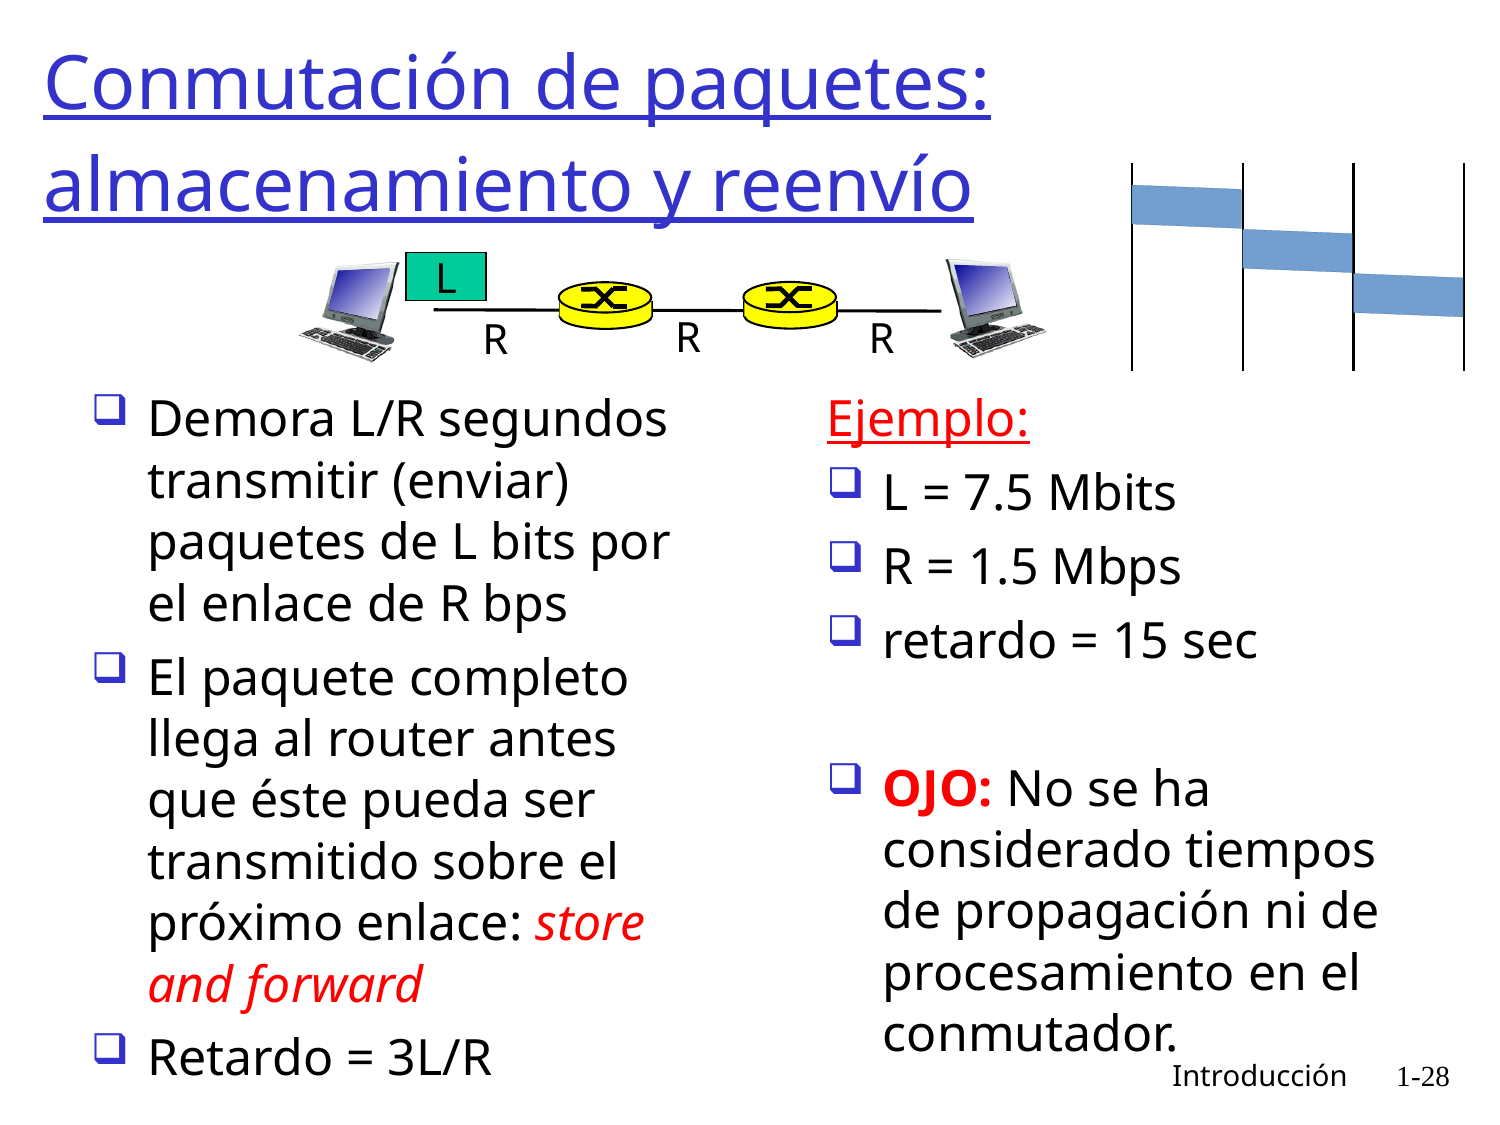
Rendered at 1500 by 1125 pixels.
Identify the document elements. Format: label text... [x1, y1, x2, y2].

text_box 1-<number> [1362, 1050, 1466, 1125]
list Demora L/R segundos transmitir (enviar) paquetes de L bits por el enlace de R bps El paquete completo llega al router antes que éste pueda ser transmitido sobre el próximo enlace: store and forward Retardo = 3L/R [76, 380, 717, 1058]
title Conmutación de paquetes: almacenamiento y reenvío [28, 36, 1432, 227]
text_box R [853, 304, 910, 370]
text_box [954, 264, 1017, 316]
text_box [328, 268, 391, 320]
chart [1097, 157, 1500, 401]
text_box R [467, 305, 524, 372]
text_box Introducción [887, 1050, 1362, 1125]
picture [274, 257, 402, 370]
text_box R [660, 303, 716, 369]
list Ejemplo: L = 7.5 Mbits R = 1.5 Mbps retardo = 15 sec OJO: No se ha considerado tiempos de propagación ni de procesamiento en el conmutador. [811, 380, 1463, 1026]
text_box L [406, 252, 486, 301]
picture [942, 254, 1071, 366]
text_box [558, 282, 652, 329]
text_box [743, 281, 837, 329]
